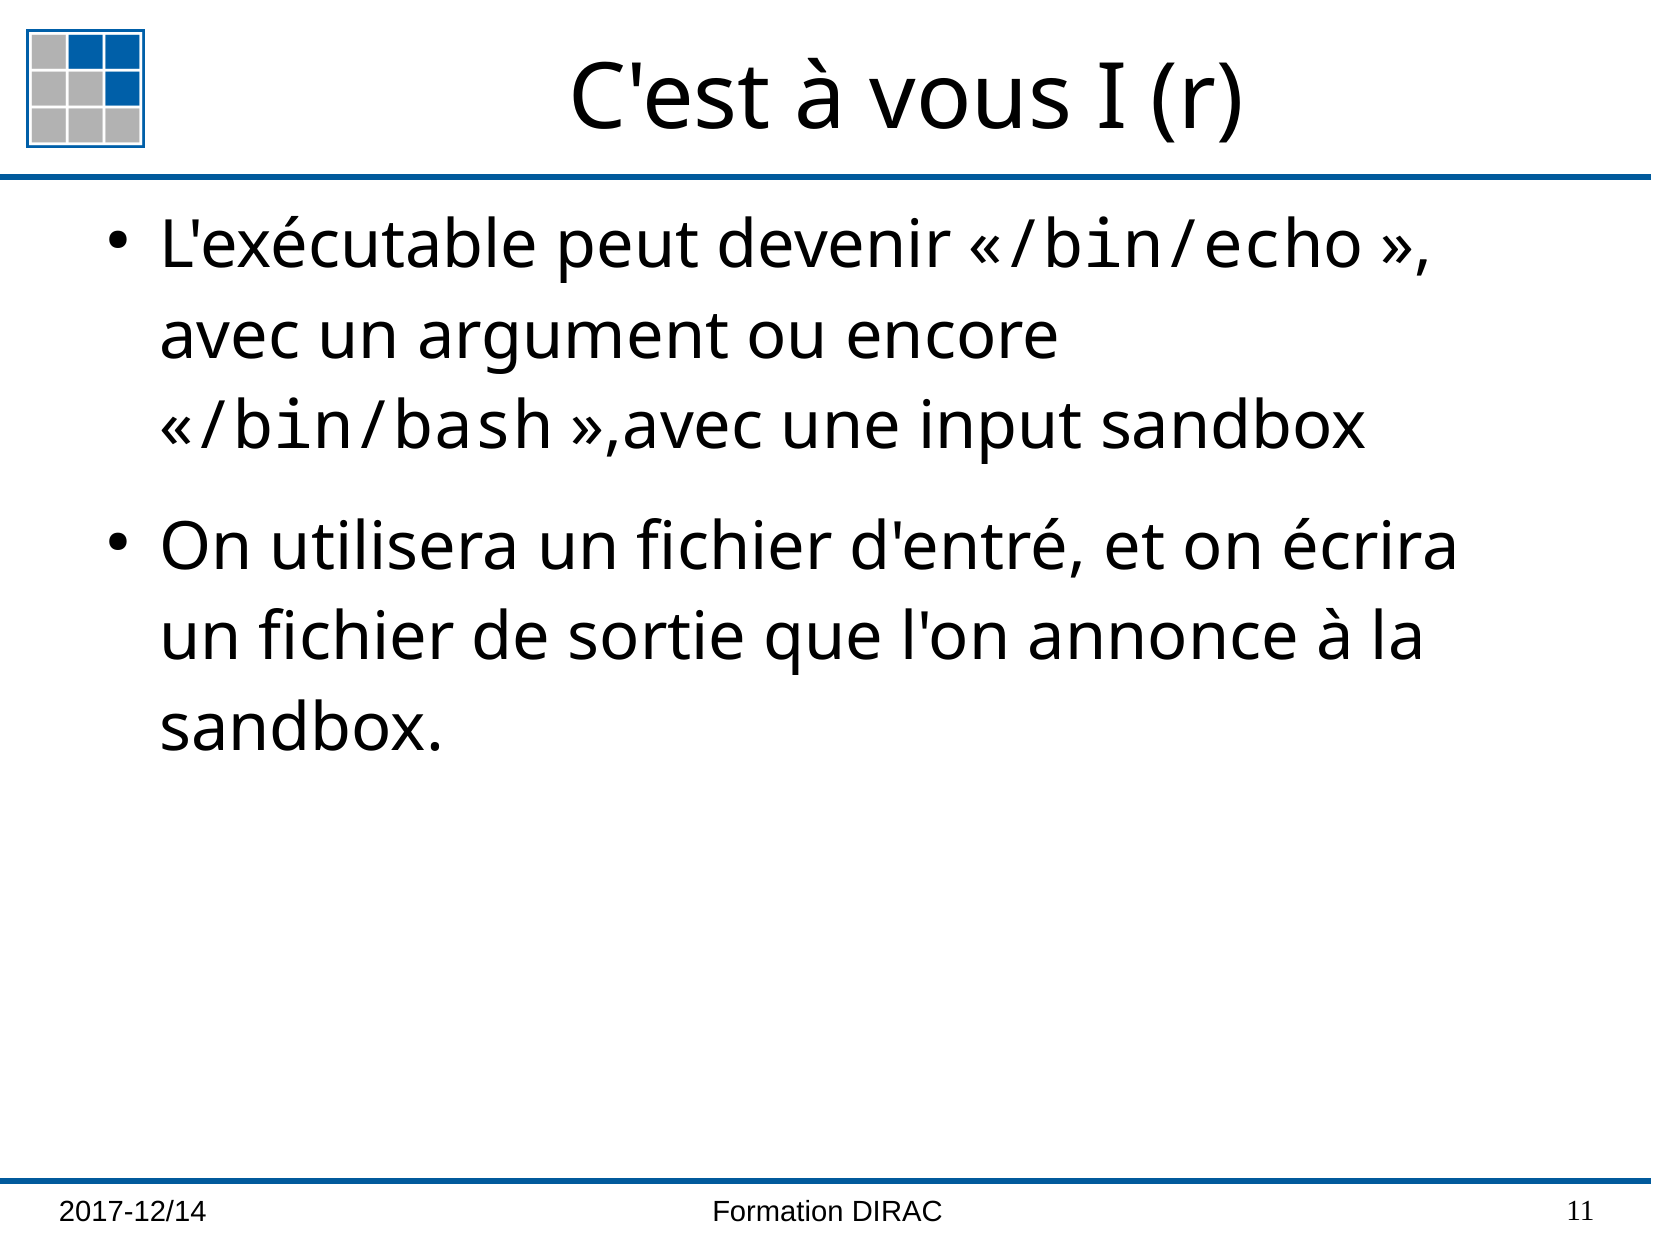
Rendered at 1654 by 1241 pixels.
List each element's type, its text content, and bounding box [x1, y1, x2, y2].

list L'exécutable peut devenir «/bin/echo », avec un argument ou encore «/bin/bash »,avec une input sandbox On utilisera un fichier d'entré, et on écrira un fichier de sortie que l'on annonce à la sandbox. [88, 196, 1544, 916]
picture [26, 29, 145, 148]
title C'est à vous I (r) [162, 43, 1651, 144]
